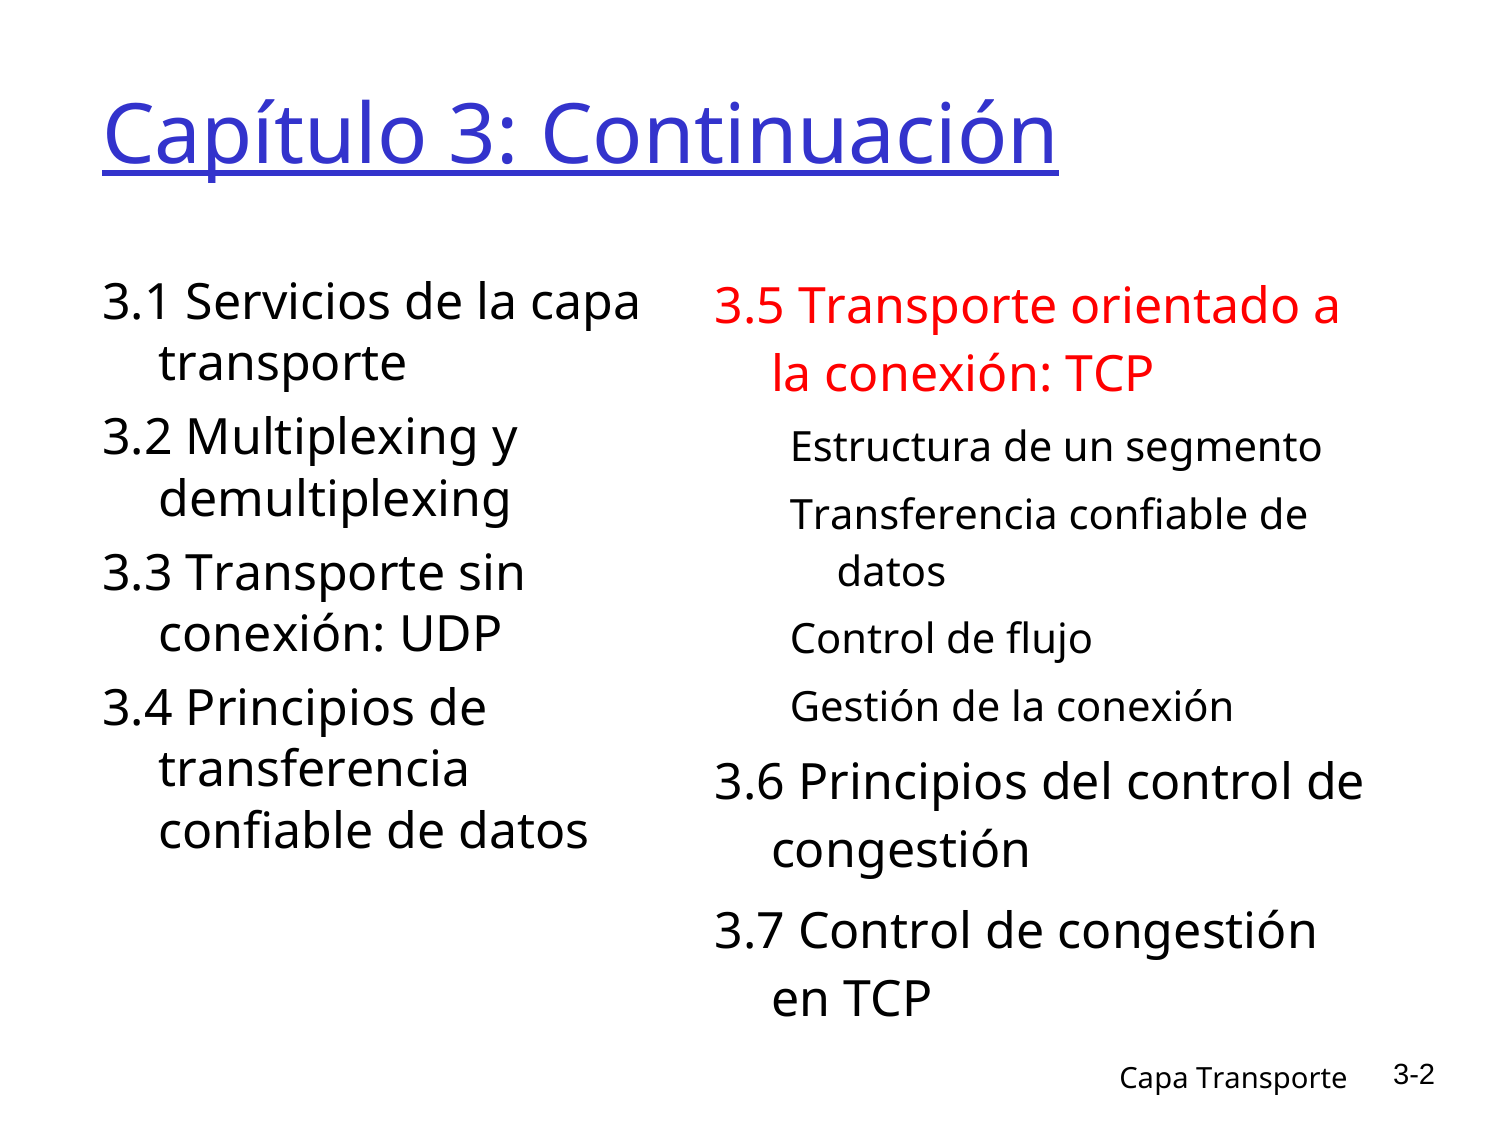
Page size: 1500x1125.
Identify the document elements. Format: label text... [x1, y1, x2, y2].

list 3.1 Servicios de la capa transporte 3.2 Multiplexing y demultiplexing 3.3 Transporte sin conexión: UDP 3.4 Principios de transferencia confiable de datos [87, 262, 699, 1026]
list 3.5 Transporte orientado a la conexión: TCP Estructura de un segmento Transferencia confiable de datos Control de flujo Gestión de la conexión 3.6 Principios del control de congestión 3.7 Control de congestión en TCP [699, 262, 1403, 1053]
title Capítulo 3: Continuación [87, 37, 1363, 225]
